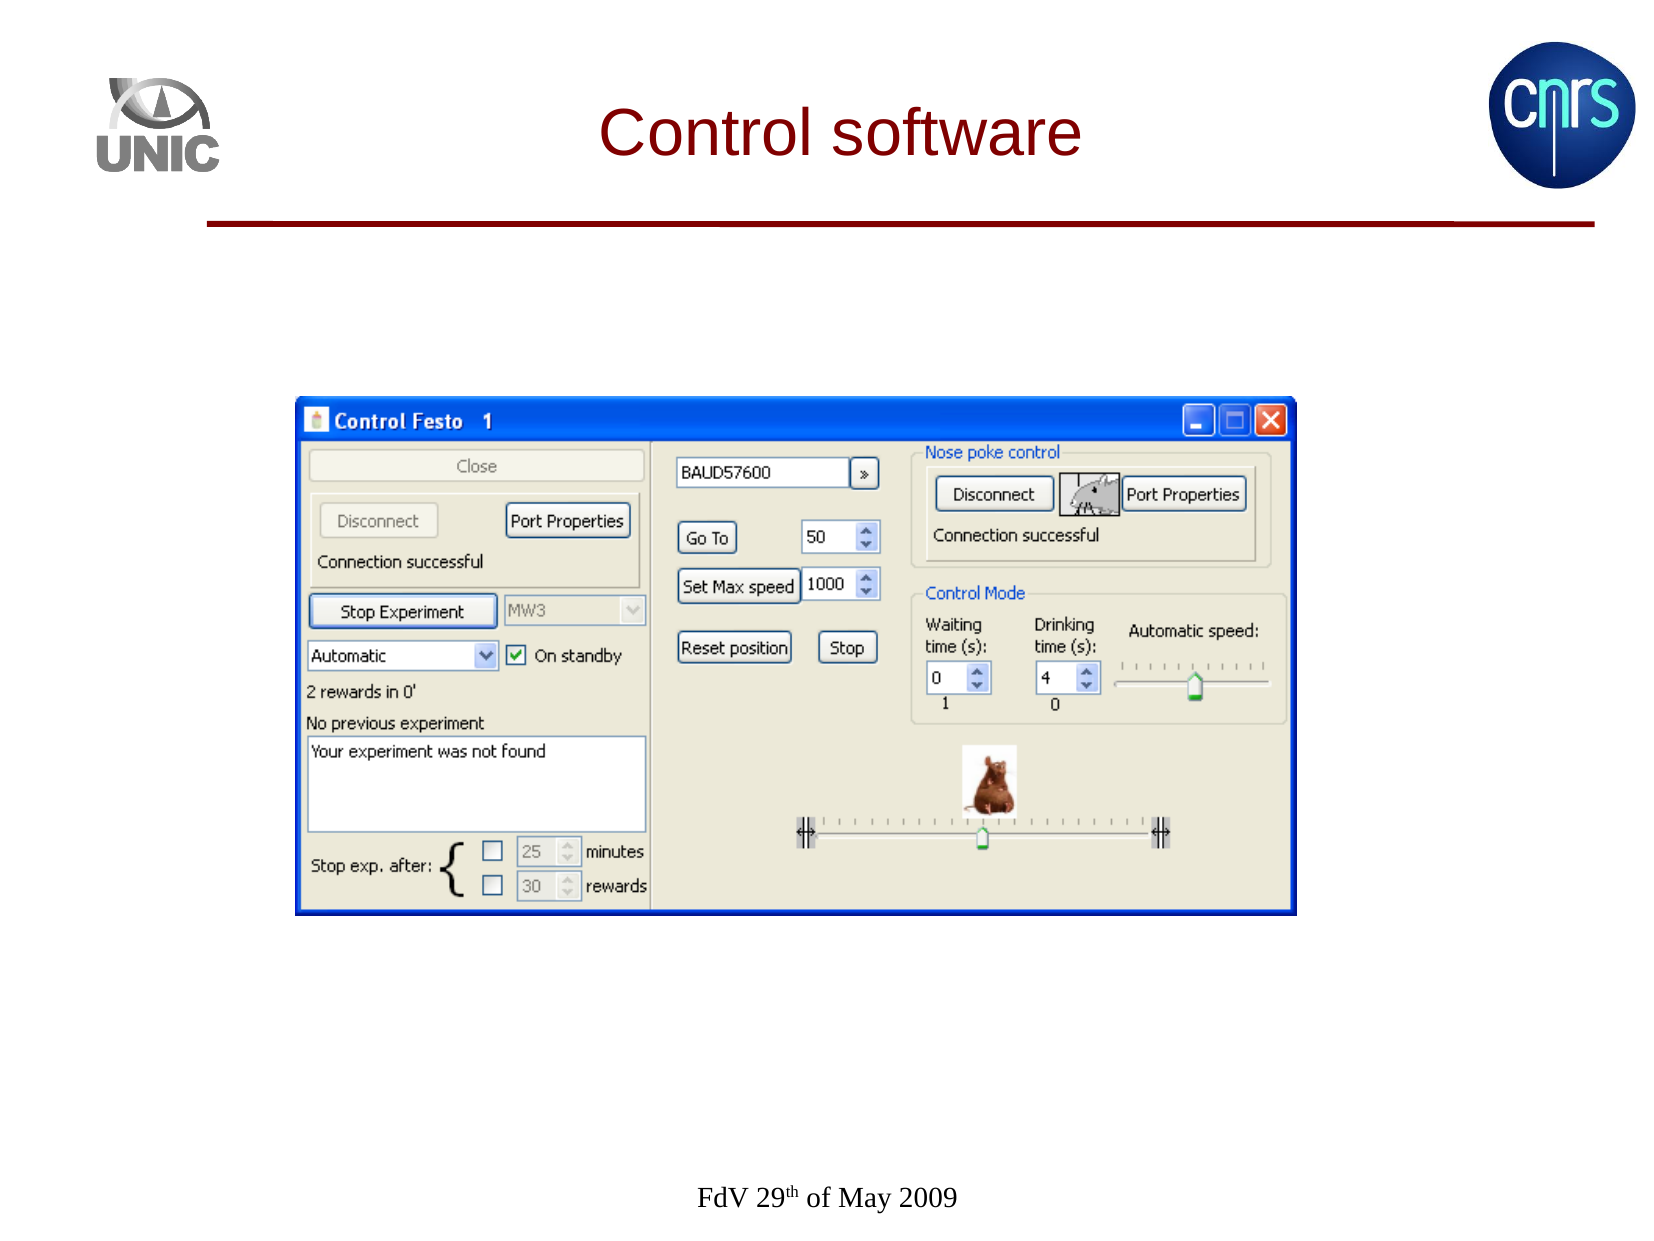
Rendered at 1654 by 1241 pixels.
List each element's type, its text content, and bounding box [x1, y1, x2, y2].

text_box FdV 29th of May 2009 [565, 1180, 1090, 1215]
text_box Control software [206, 88, 1477, 207]
picture [295, 396, 1297, 916]
picture [1488, 41, 1636, 189]
picture [89, 65, 226, 187]
